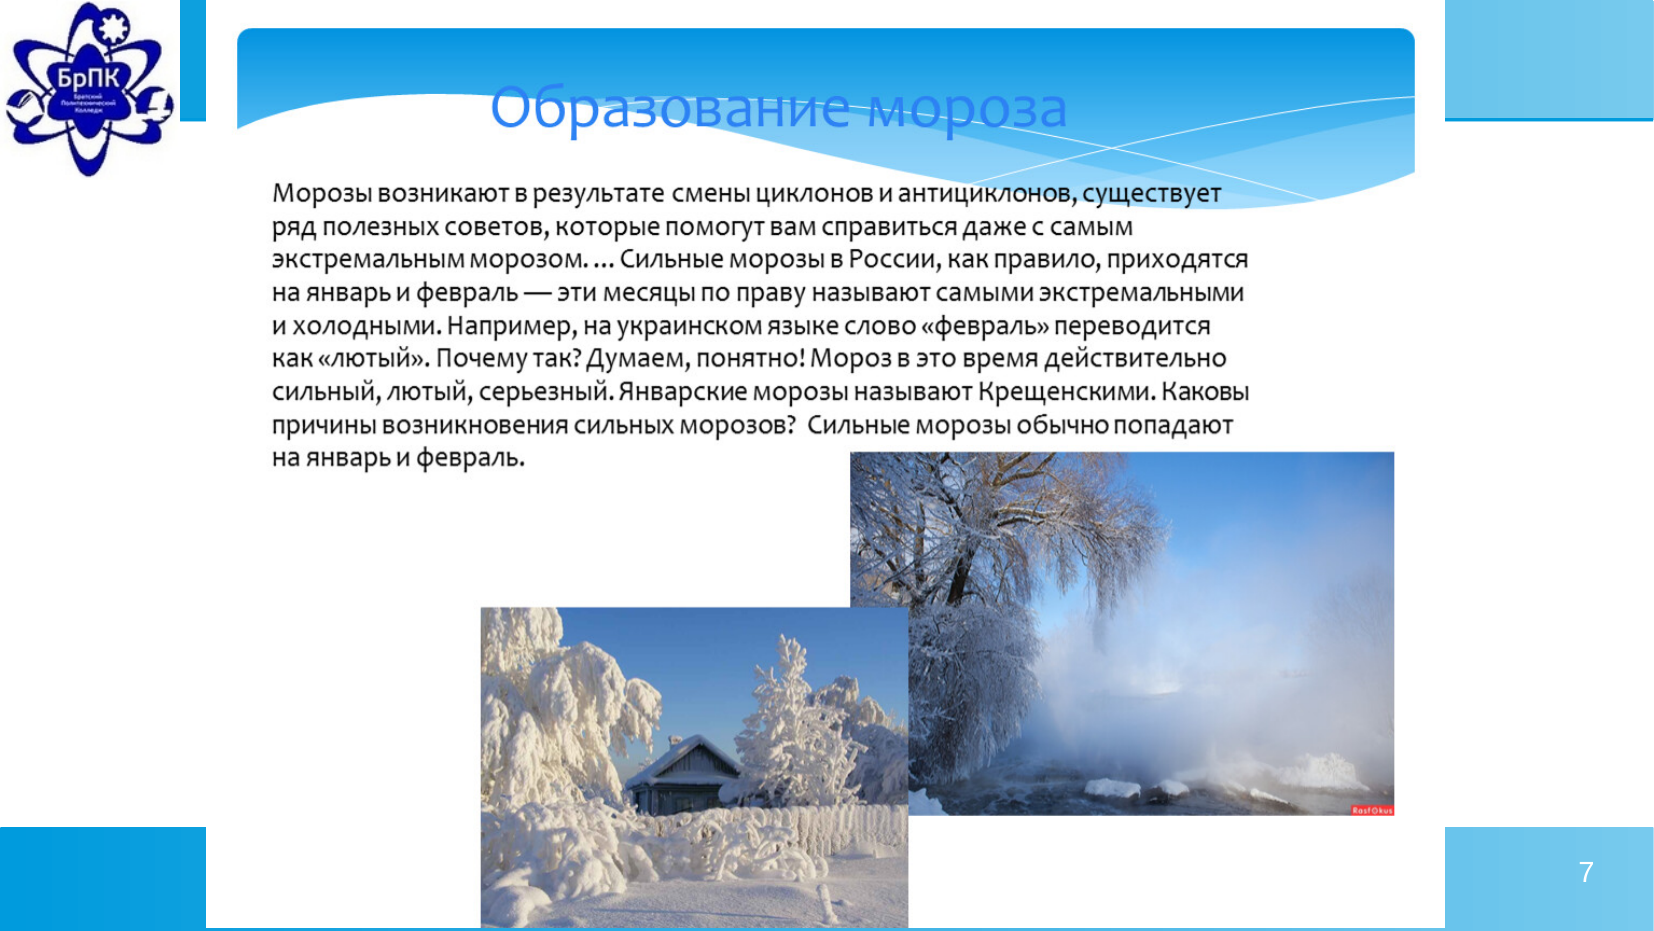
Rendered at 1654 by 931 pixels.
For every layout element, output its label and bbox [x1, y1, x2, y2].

picture [206, 0, 1445, 928]
picture [0, 0, 180, 180]
